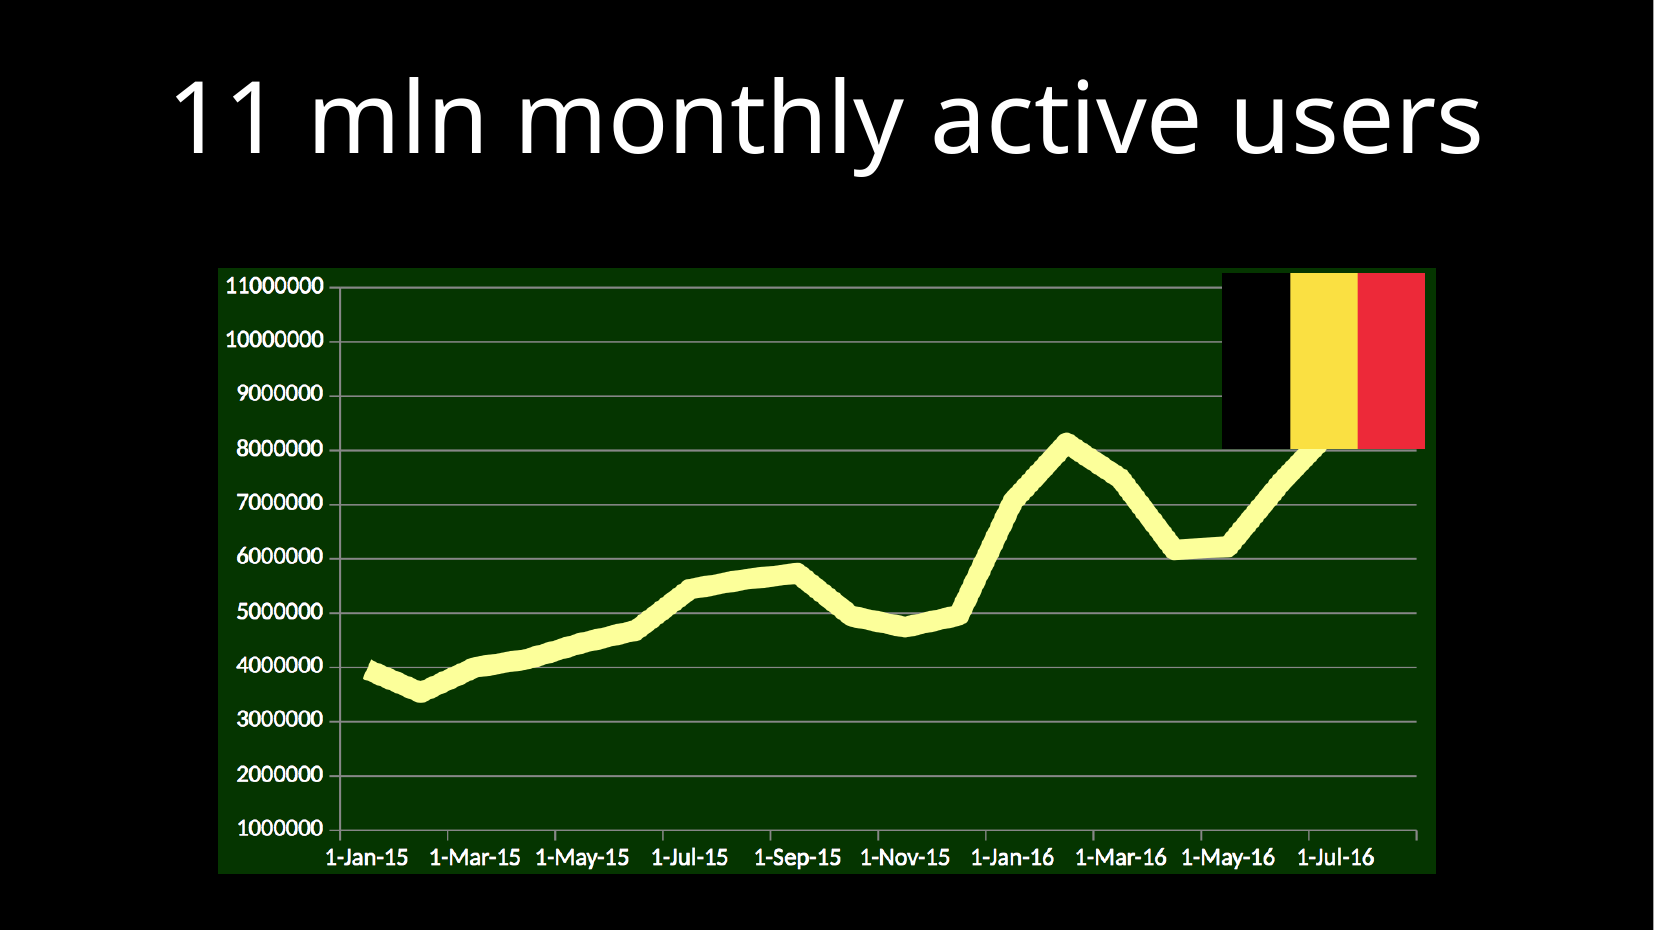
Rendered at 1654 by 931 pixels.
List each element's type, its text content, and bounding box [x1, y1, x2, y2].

picture [218, 268, 1436, 875]
title 11 mln monthly active users [82, 37, 1571, 193]
